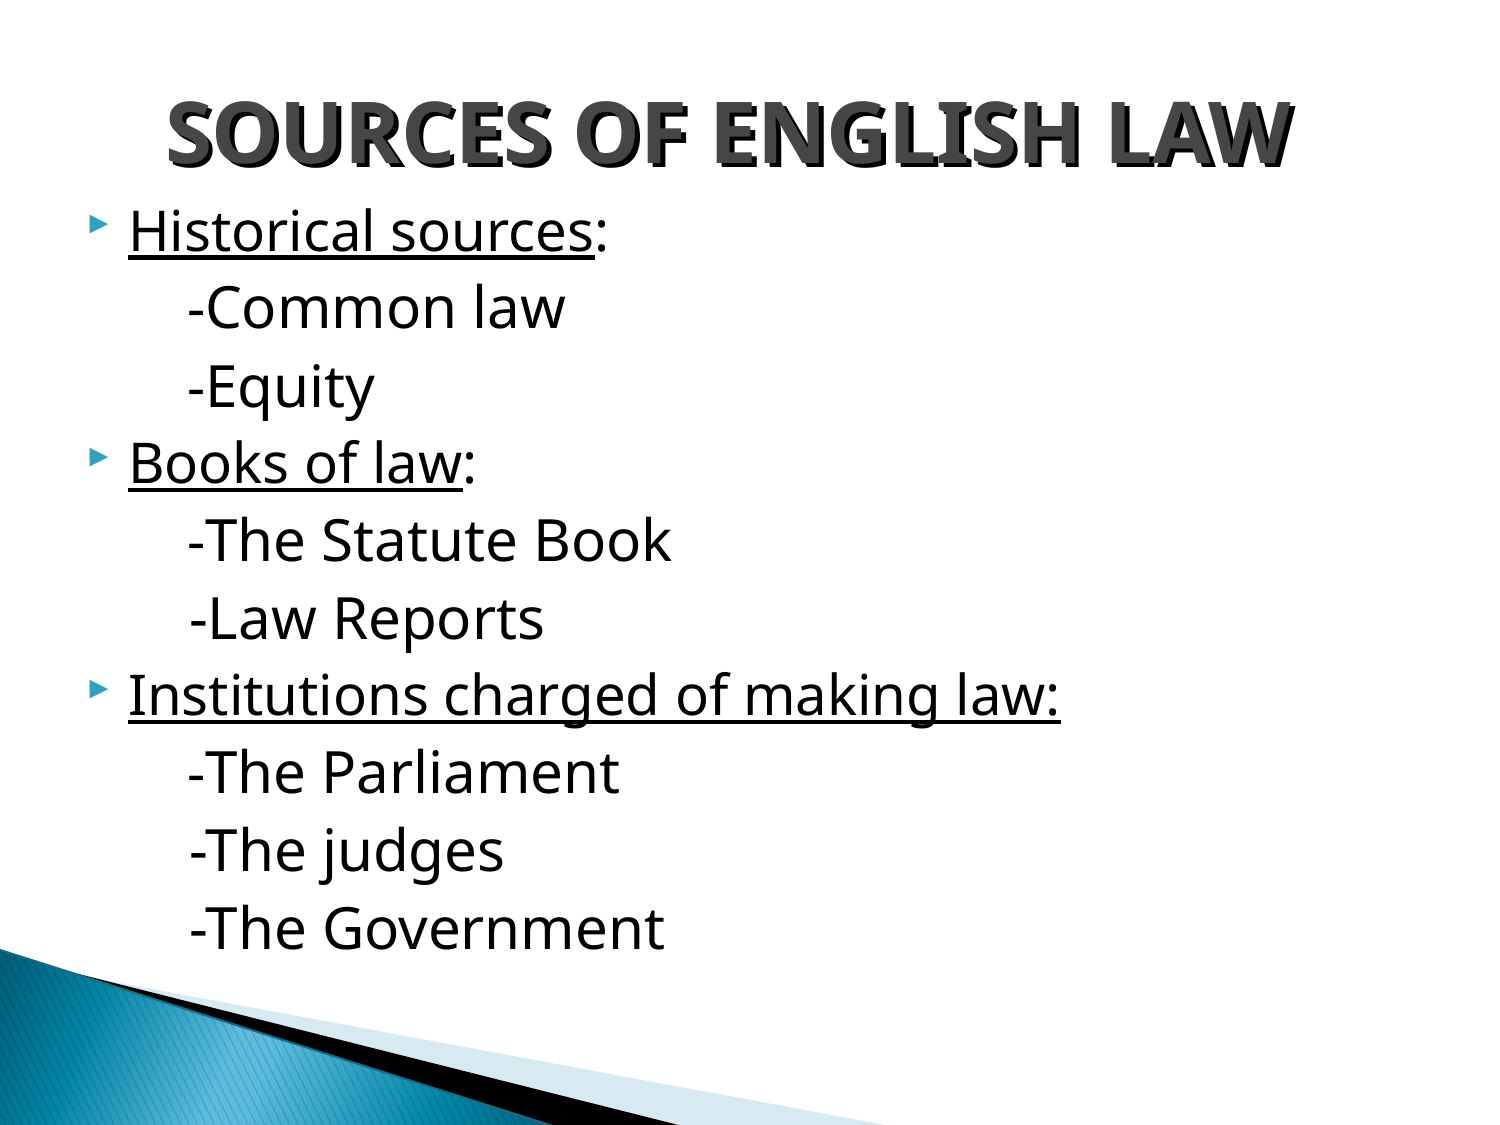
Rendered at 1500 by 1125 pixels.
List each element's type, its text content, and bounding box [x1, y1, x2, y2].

list Historical sources: -Common law -Equity Books of law: -The Statute Book -Law Reports Institutions charged of making law: -The Parliament -The judges -The Government [35, 187, 1418, 1079]
title SOURCES OF ENGLISH LAW [150, 35, 1500, 223]
